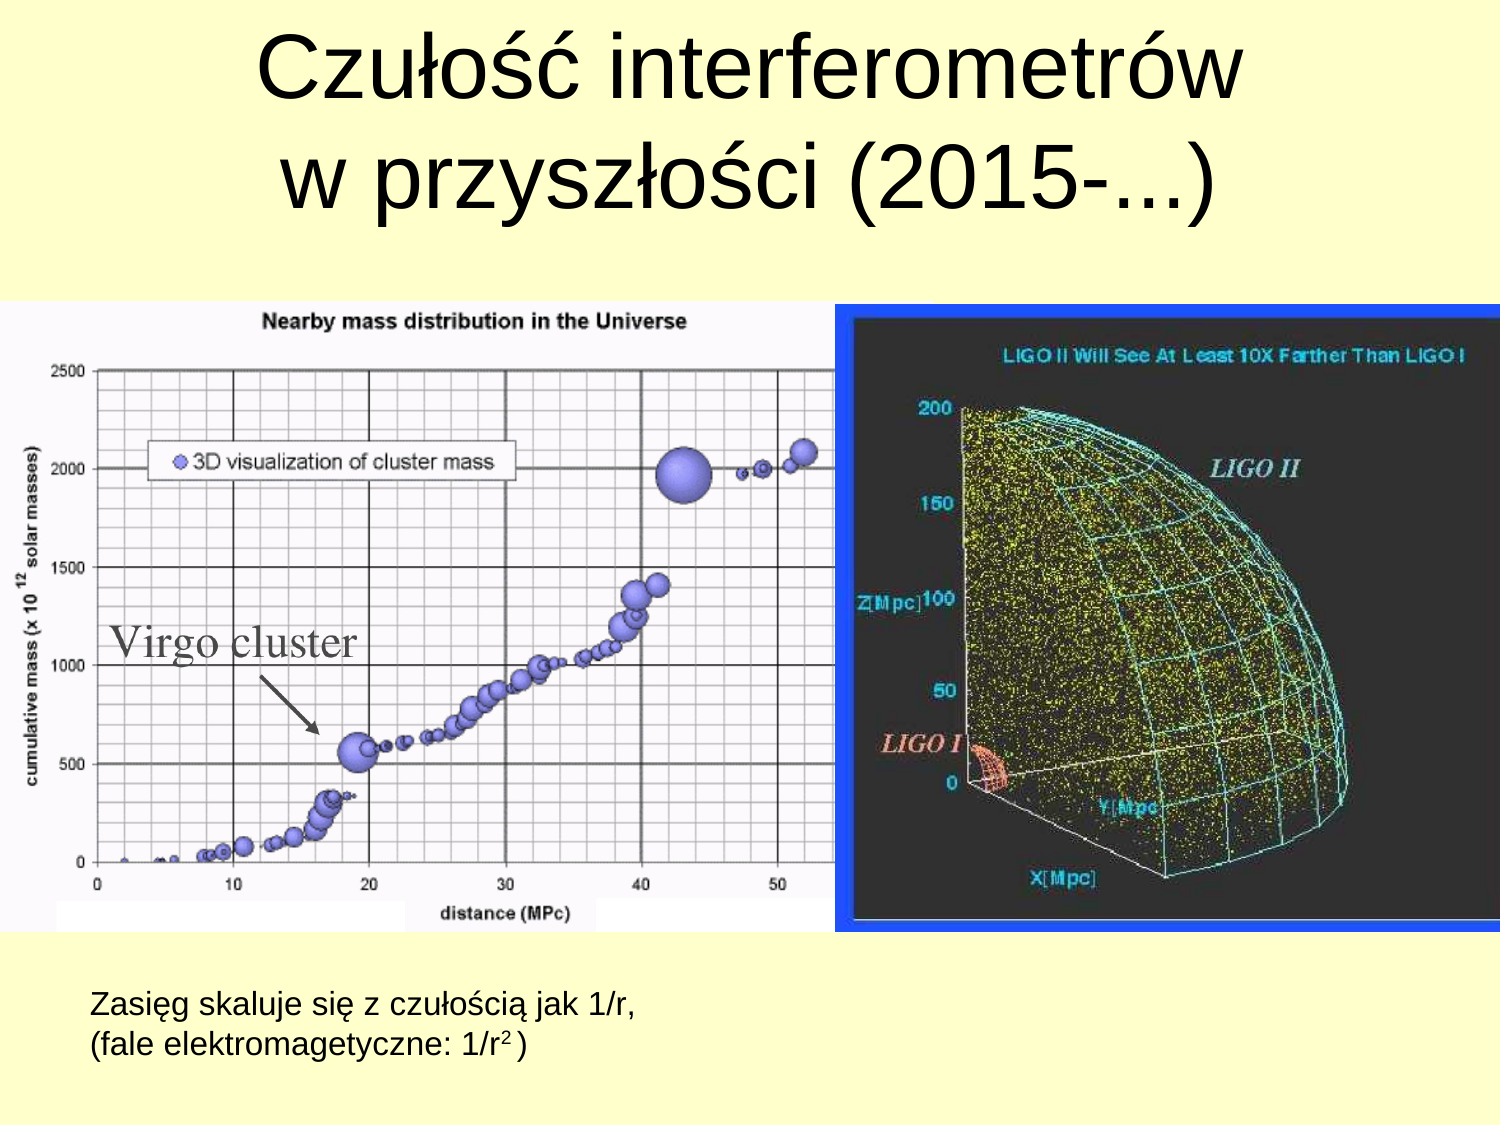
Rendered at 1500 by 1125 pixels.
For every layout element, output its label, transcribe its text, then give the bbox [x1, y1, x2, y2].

text_box Zasięg skaluje się z czułością jak 1/r, (fale elektromagetyczne: 1/r2 ) [75, 975, 662, 1070]
title Czułość interferometrów w przyszłości (2015-...) [75, 0, 1426, 235]
picture [0, 301, 1500, 932]
